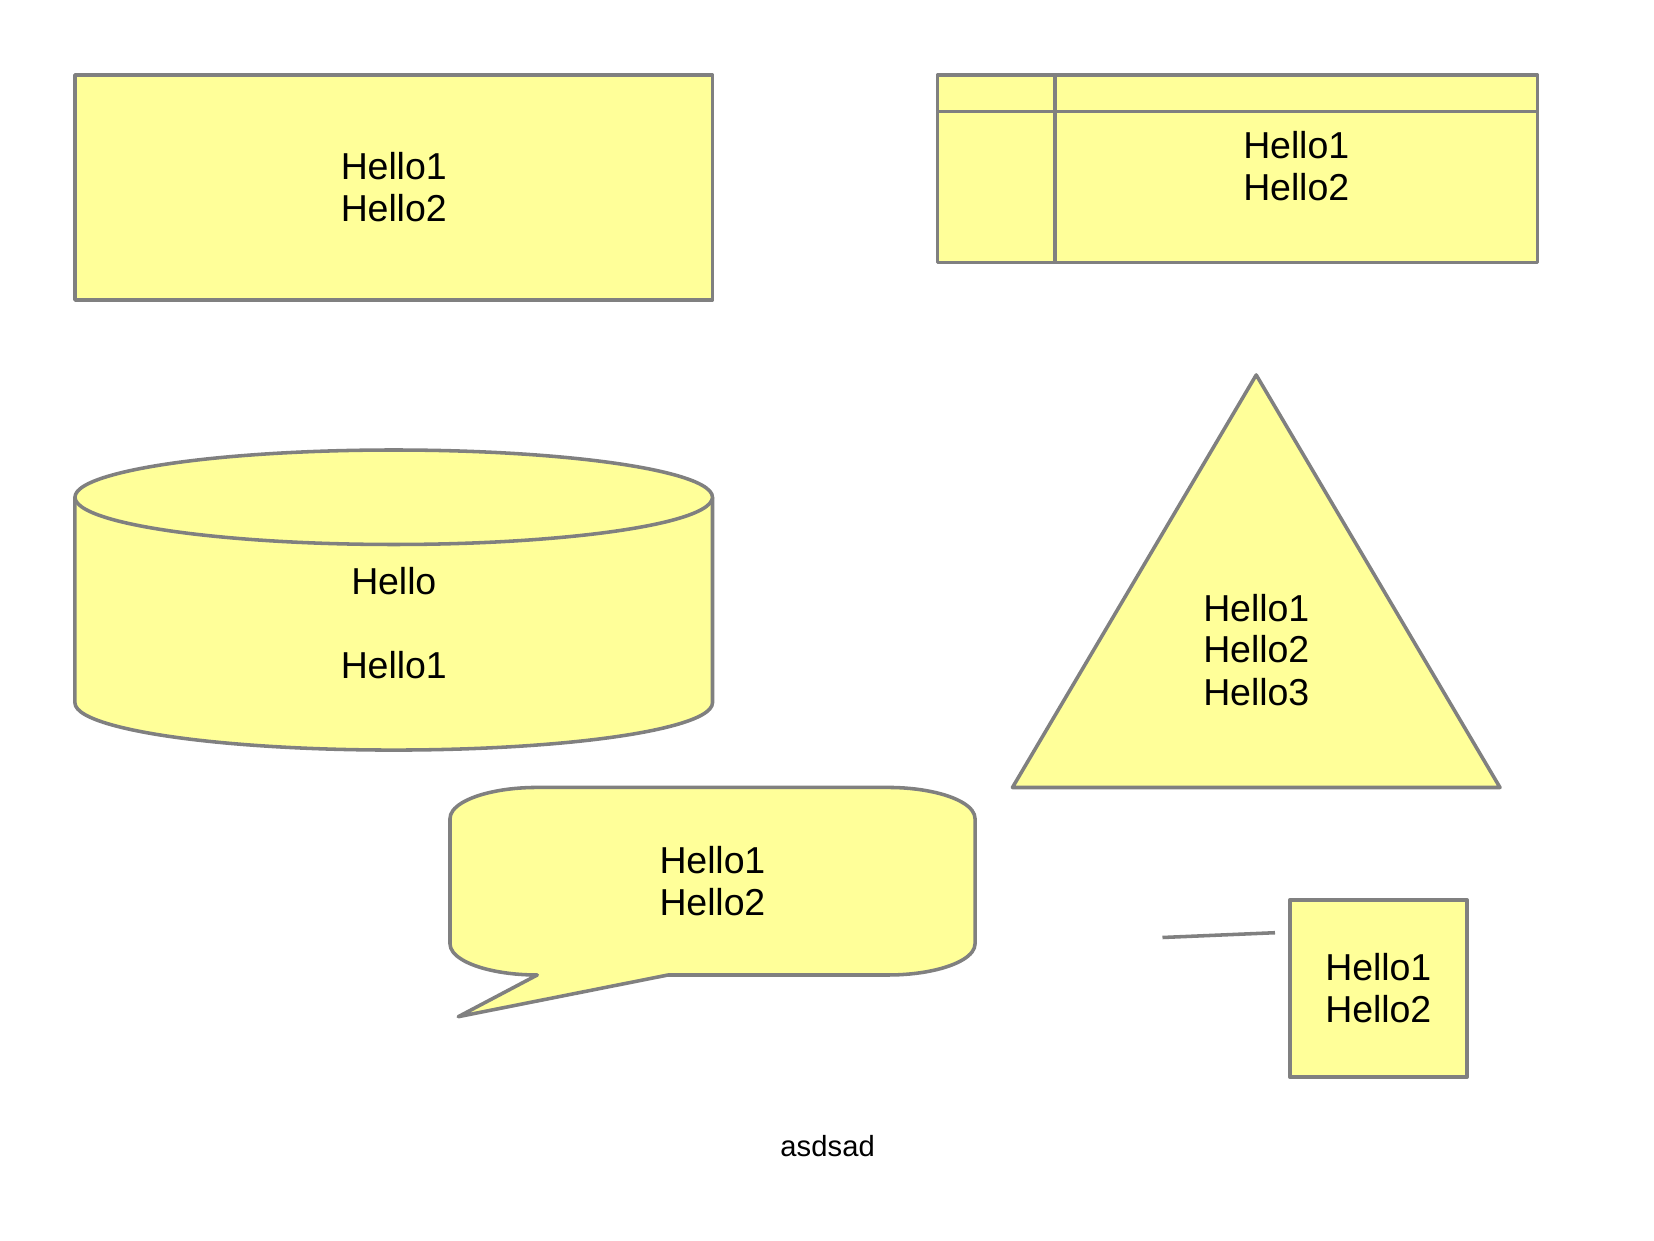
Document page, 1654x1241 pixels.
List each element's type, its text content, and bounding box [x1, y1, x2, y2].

text_box Hello1 Hello2 Hello3 [1012, 374, 1501, 788]
text_box Hello1 Hello2 [450, 787, 976, 1017]
text_box Hello Hello1 [74, 450, 713, 751]
text_box Hello1 Hello2 [937, 74, 1538, 263]
text_box Hello1 Hello2 [1290, 900, 1467, 1077]
text_box Hello1 Hello2 [74, 75, 713, 301]
